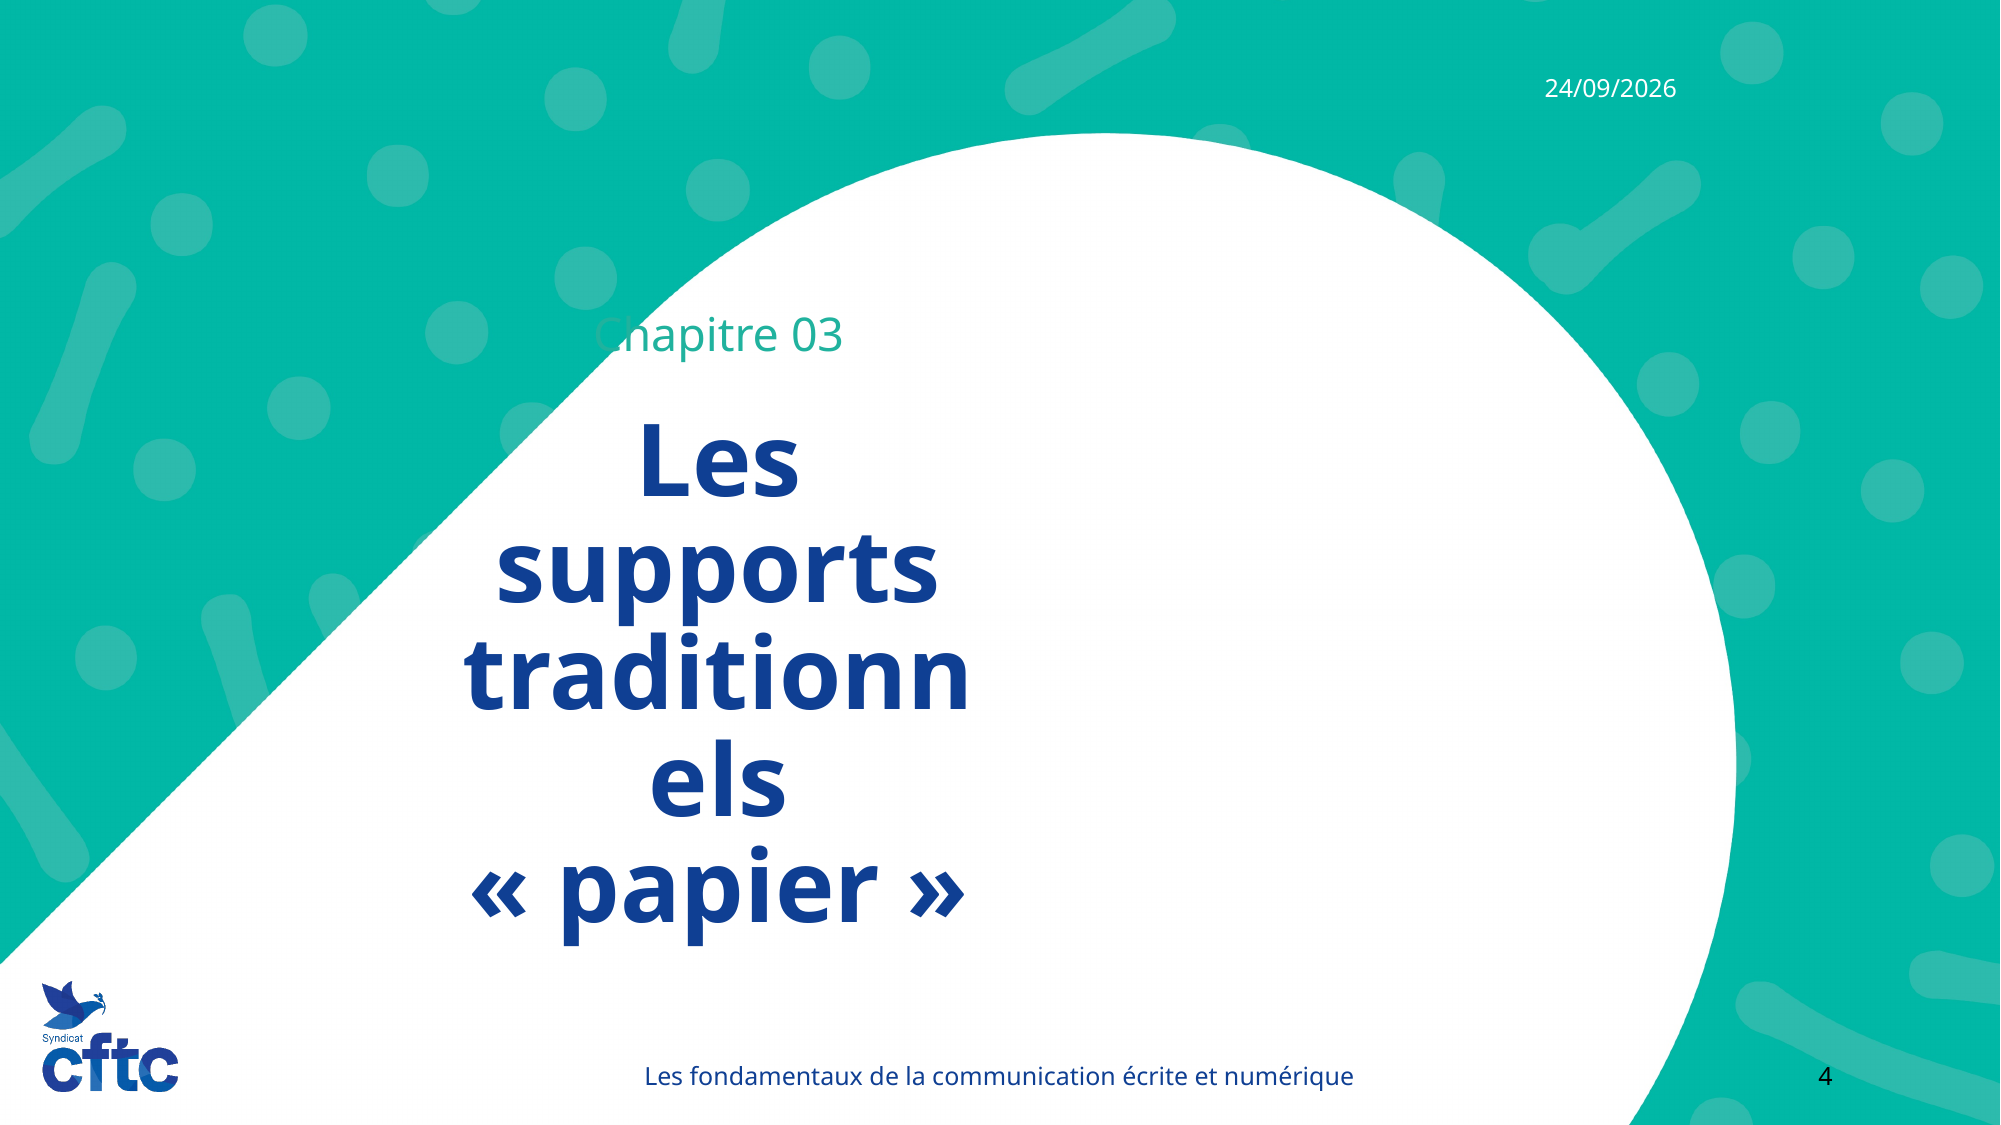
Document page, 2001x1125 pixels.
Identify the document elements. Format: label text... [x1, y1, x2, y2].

text_box 8 [1803, 1053, 1940, 1094]
text_box 08/10/2025 [1529, 65, 1947, 126]
list Chapitre 03 Les supports traditionnels « papier » [446, 310, 991, 954]
text_box Les fondamentaux de la communication écrite et numérique [531, 1060, 1469, 1094]
picture [0, 0, 2000, 1125]
